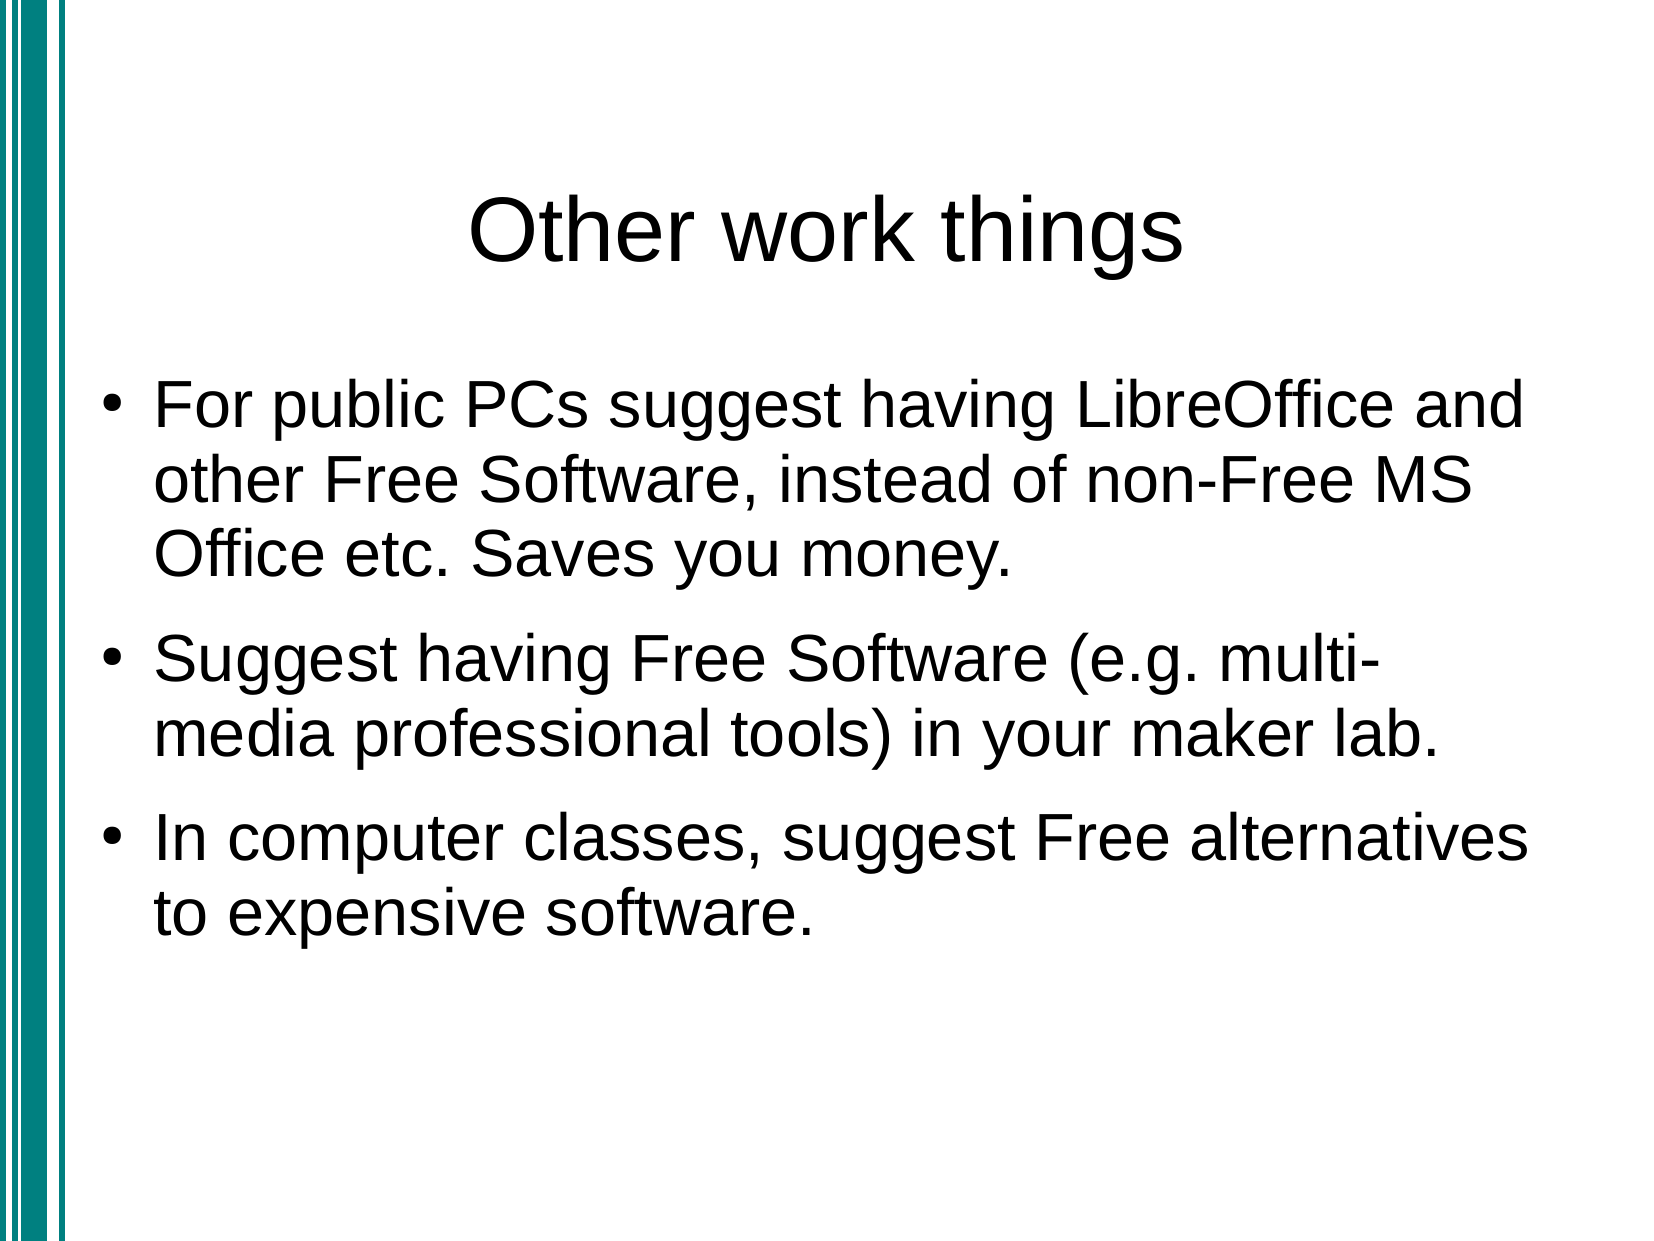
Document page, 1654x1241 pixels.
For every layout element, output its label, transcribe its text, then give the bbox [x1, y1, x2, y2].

list For public PCs suggest having LibreOffice and other Free Software, instead of non-Free MS Office etc. Saves you money. Suggest having Free Software (e.g. multi-media professional tools) in your maker lab. In computer classes, suggest Free alternatives to expensive software. [82, 366, 1538, 1087]
title Other work things [82, 126, 1571, 334]
